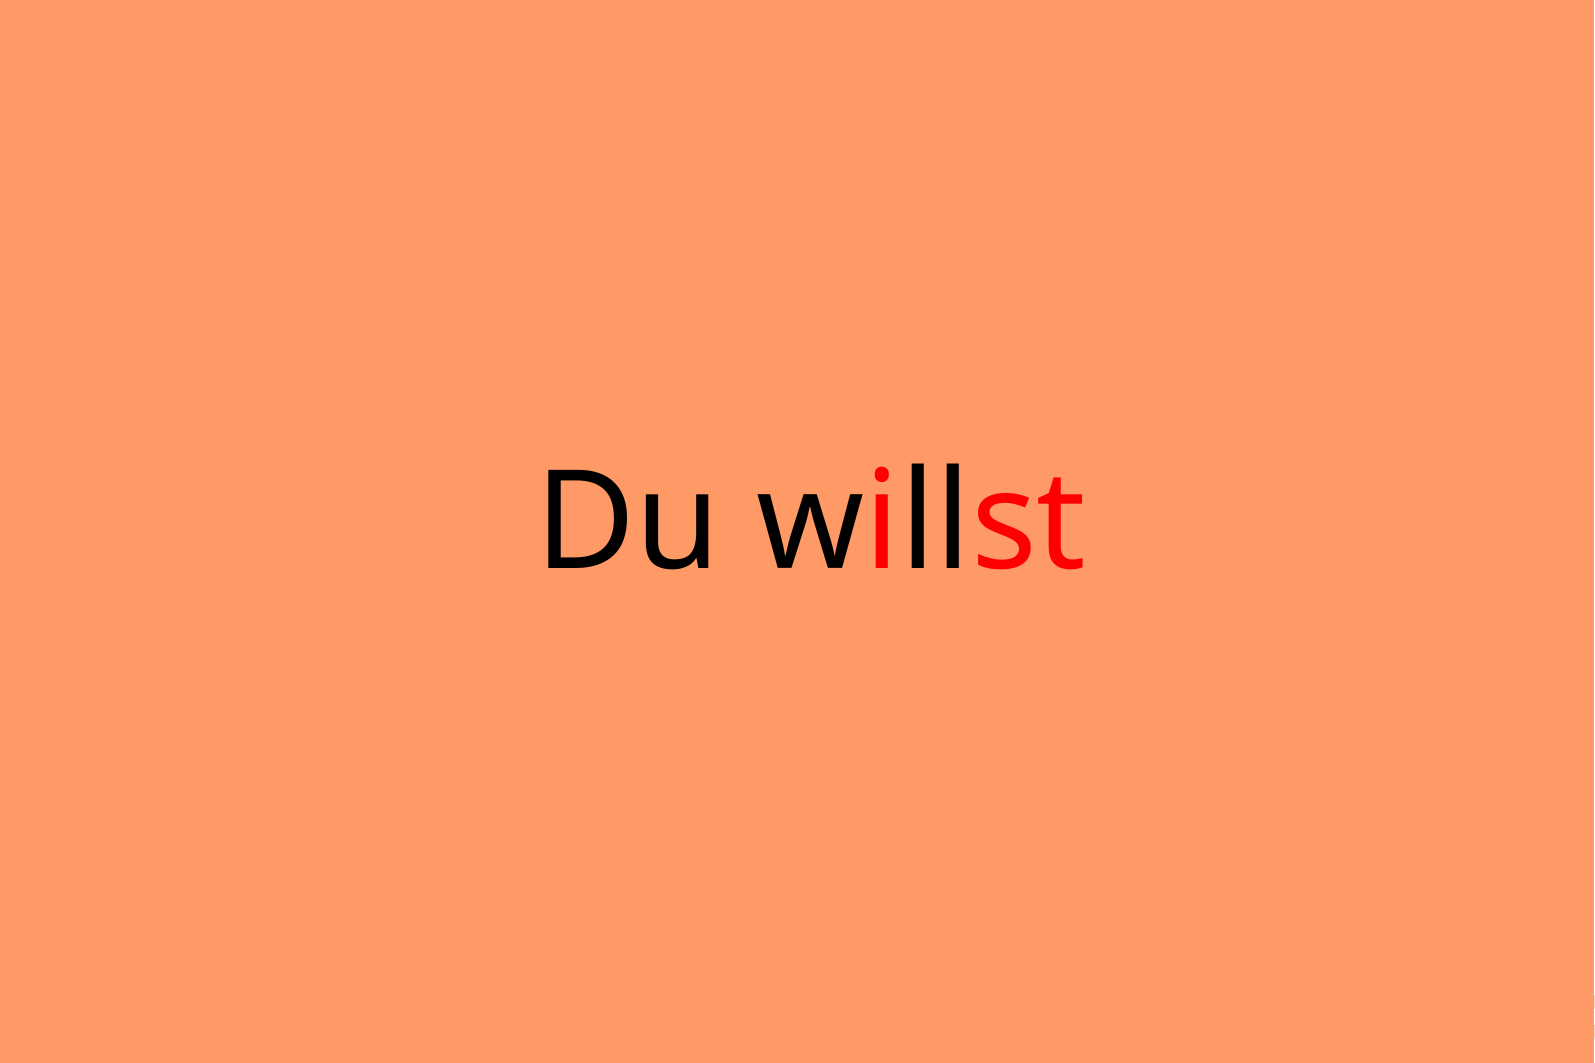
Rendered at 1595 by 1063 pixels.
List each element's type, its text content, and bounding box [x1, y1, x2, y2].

subtitle Du willst [117, 59, 1505, 971]
